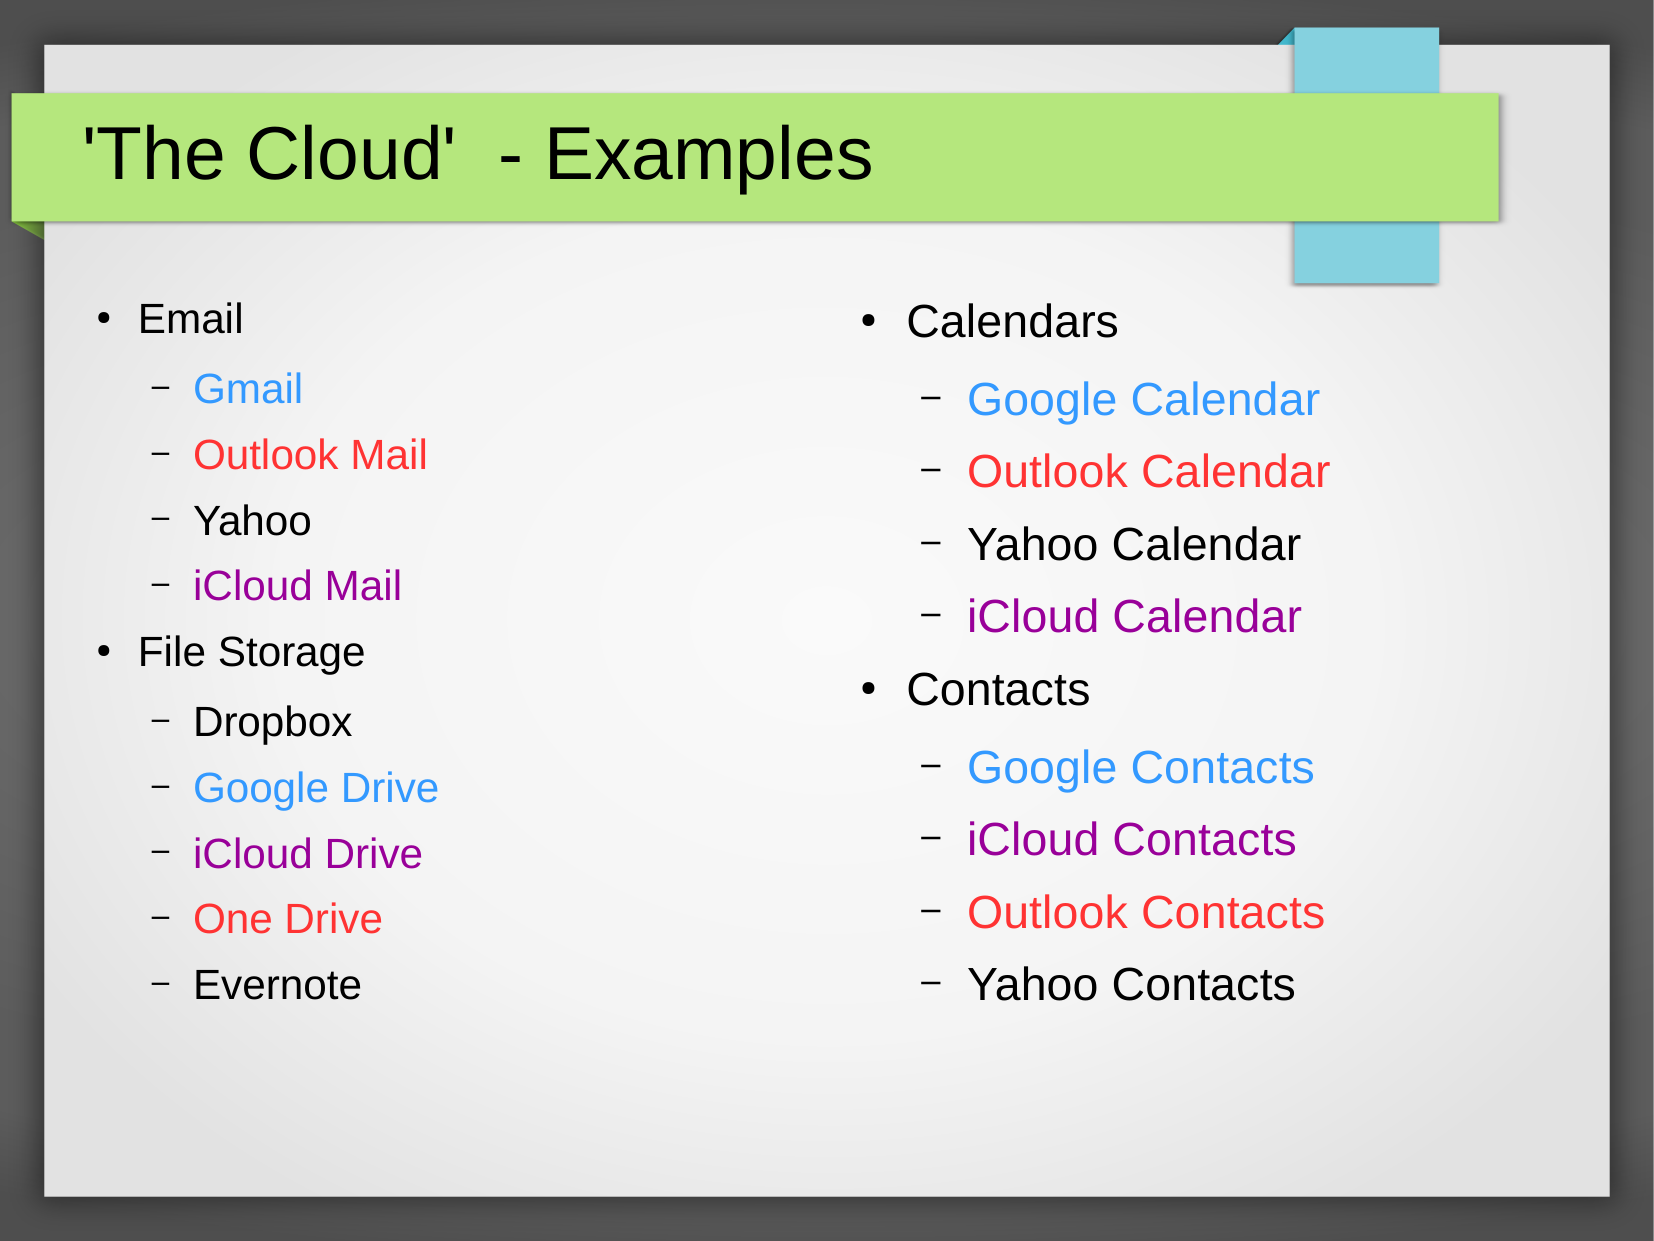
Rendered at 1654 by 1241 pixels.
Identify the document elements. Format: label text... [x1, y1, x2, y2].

title 'The Cloud' - Examples [82, 94, 1264, 213]
list Calendars Google Calendar Outlook Calendar Yahoo Calendar iCloud Calendar Contacts Google Contacts iCloud Contacts Outlook Contacts Yahoo Contacts [845, 295, 1572, 1015]
picture [0, 0, 1654, 1241]
list Email Gmail Outlook Mail Yahoo iCloud Mail File Storage Dropbox Google Drive iCloud Drive One Drive Evernote [82, 295, 809, 1015]
